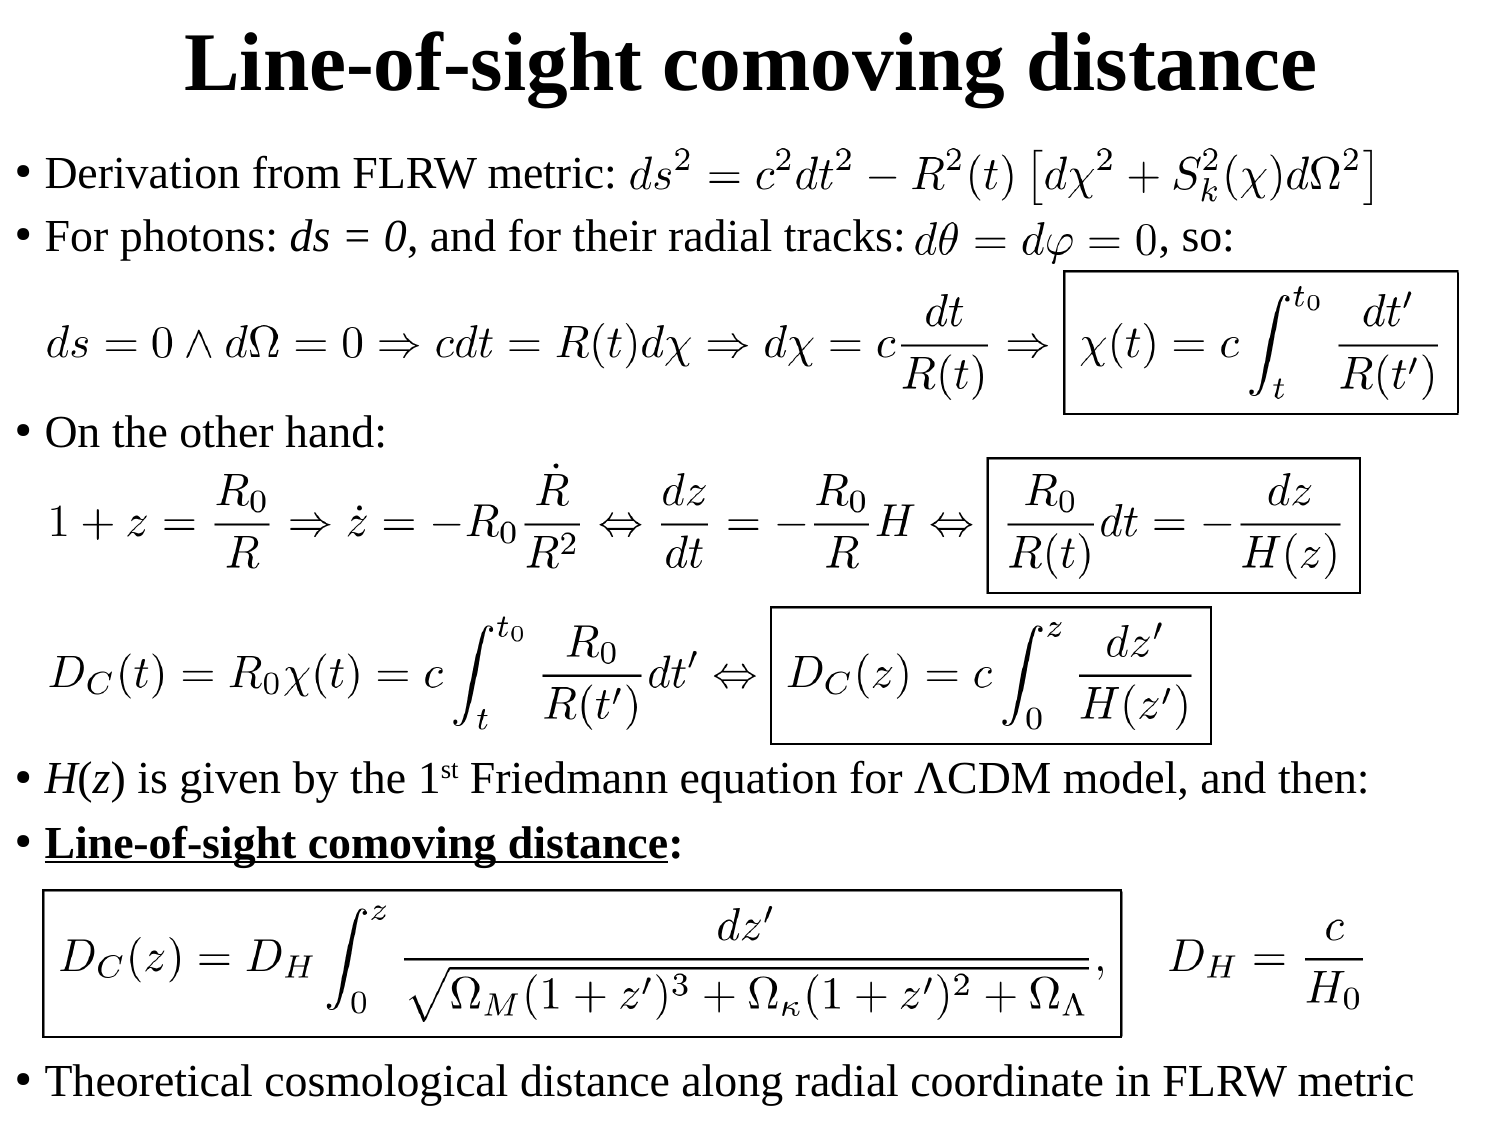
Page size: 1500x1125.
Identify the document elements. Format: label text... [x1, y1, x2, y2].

picture [630, 148, 1372, 205]
picture [915, 222, 1156, 264]
picture [51, 457, 1361, 594]
picture [47, 270, 1459, 415]
list Derivation from FLRW metric: For photons: ds = 0, and for their radial tracks: , so: On the other hand: H(z) is given by the 1st Friedmann equation for ΛCDM model, and then: Line-of-sight comoving distance: Theoretical cosmological distance along radial coordinate in FLRW metric [15, 147, 1471, 1109]
picture [42, 889, 1363, 1038]
picture [49, 606, 1212, 746]
text_box Line-of-sight comoving distance [9, 12, 1495, 113]
